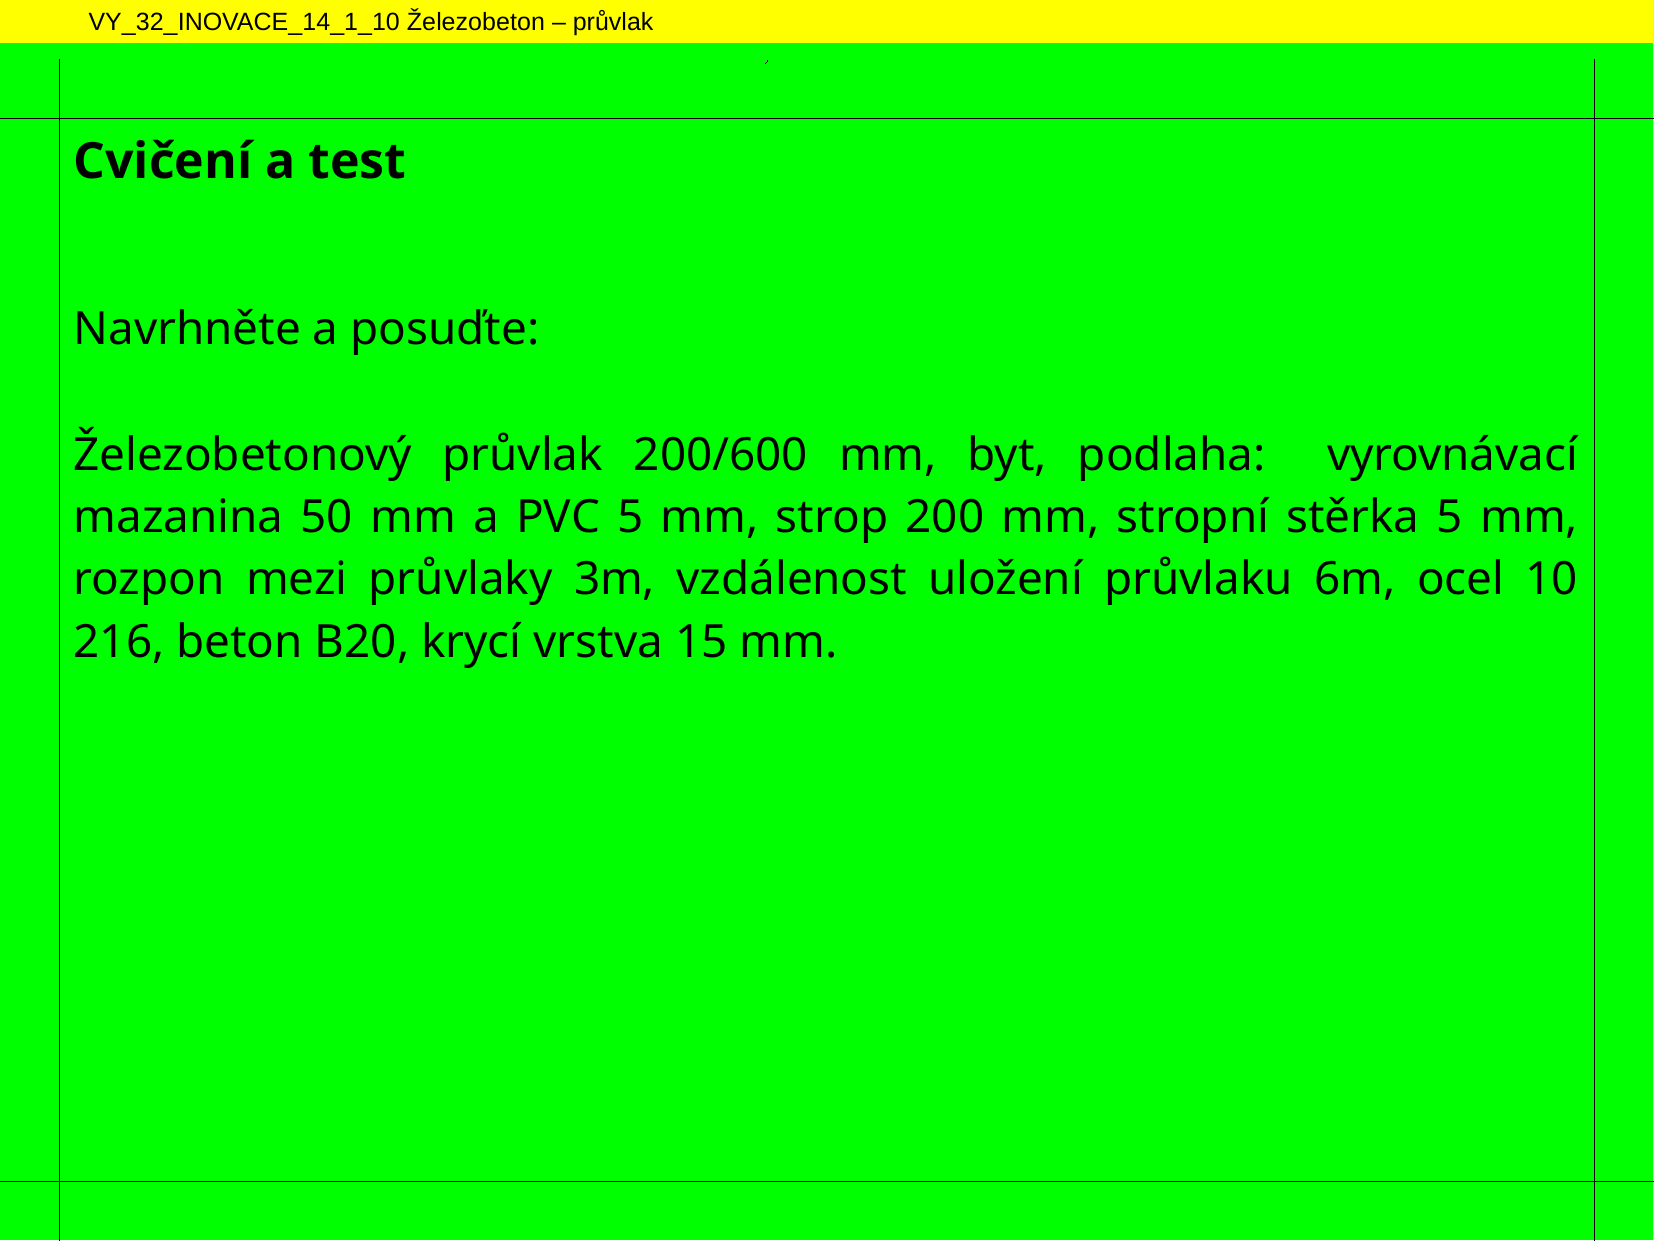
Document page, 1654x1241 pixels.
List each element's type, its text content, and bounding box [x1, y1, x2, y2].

text_box VY_32_INOVACE_14_1_10 Železobeton – průvlak [0, 0, 1654, 43]
text_box Cvičení a test Navrhněte a posuďte: Železobetonový průvlak 200/600 mm, byt, podlaha: vyrovnávací mazanina 50 mm a PVC 5 mm, strop 200 mm, stropní stěrka 5 mm, rozpon mezi průvlaky 3m, vzdálenost uložení průvlaku 6m, ocel 10 216, beton B20, krycí vrstva 15 mm. [59, 118, 1595, 862]
